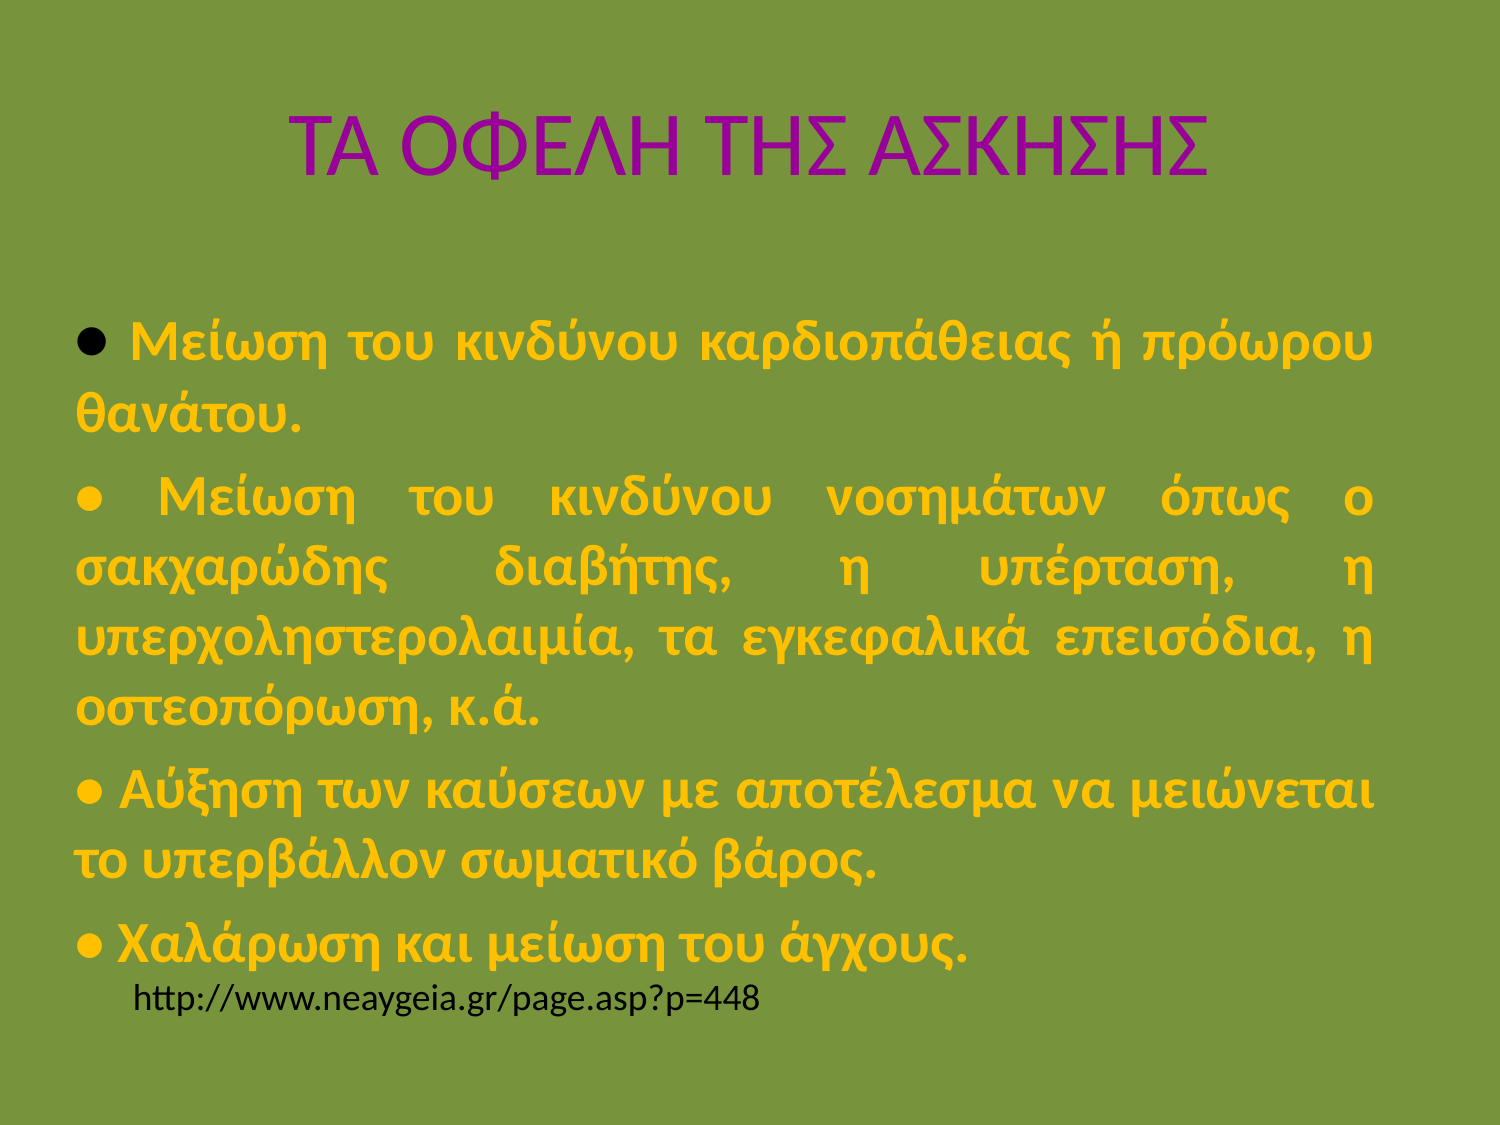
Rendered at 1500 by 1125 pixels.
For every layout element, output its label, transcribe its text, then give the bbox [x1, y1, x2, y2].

title ΤΑ ΟΦΕΛΗ ΤΗΣ ΑΣΚΗΣΗΣ [75, 45, 1425, 233]
text_box http://www.neaygeia.gr/page.asp?p=448 [118, 976, 1241, 1064]
subtitle • Μείωση του κινδύνου καρδιοπάθειας ή πρόωρου θανάτου. • Μείωση του κινδύνου νοσημάτων όπως ο σακχαρώδης διαβήτης, η υπέρταση, η υπερχοληστερολαιμία, τα εγκεφαλικά επεισόδια, η οστεοπόρωση, κ.ά. • Αύξηση των καύσεων με αποτέλεσμα να μειώνεται το υπερβάλλον σωματικό βάρος. • Χαλάρωση και μείωση του άγχους. [75, 291, 1425, 976]
